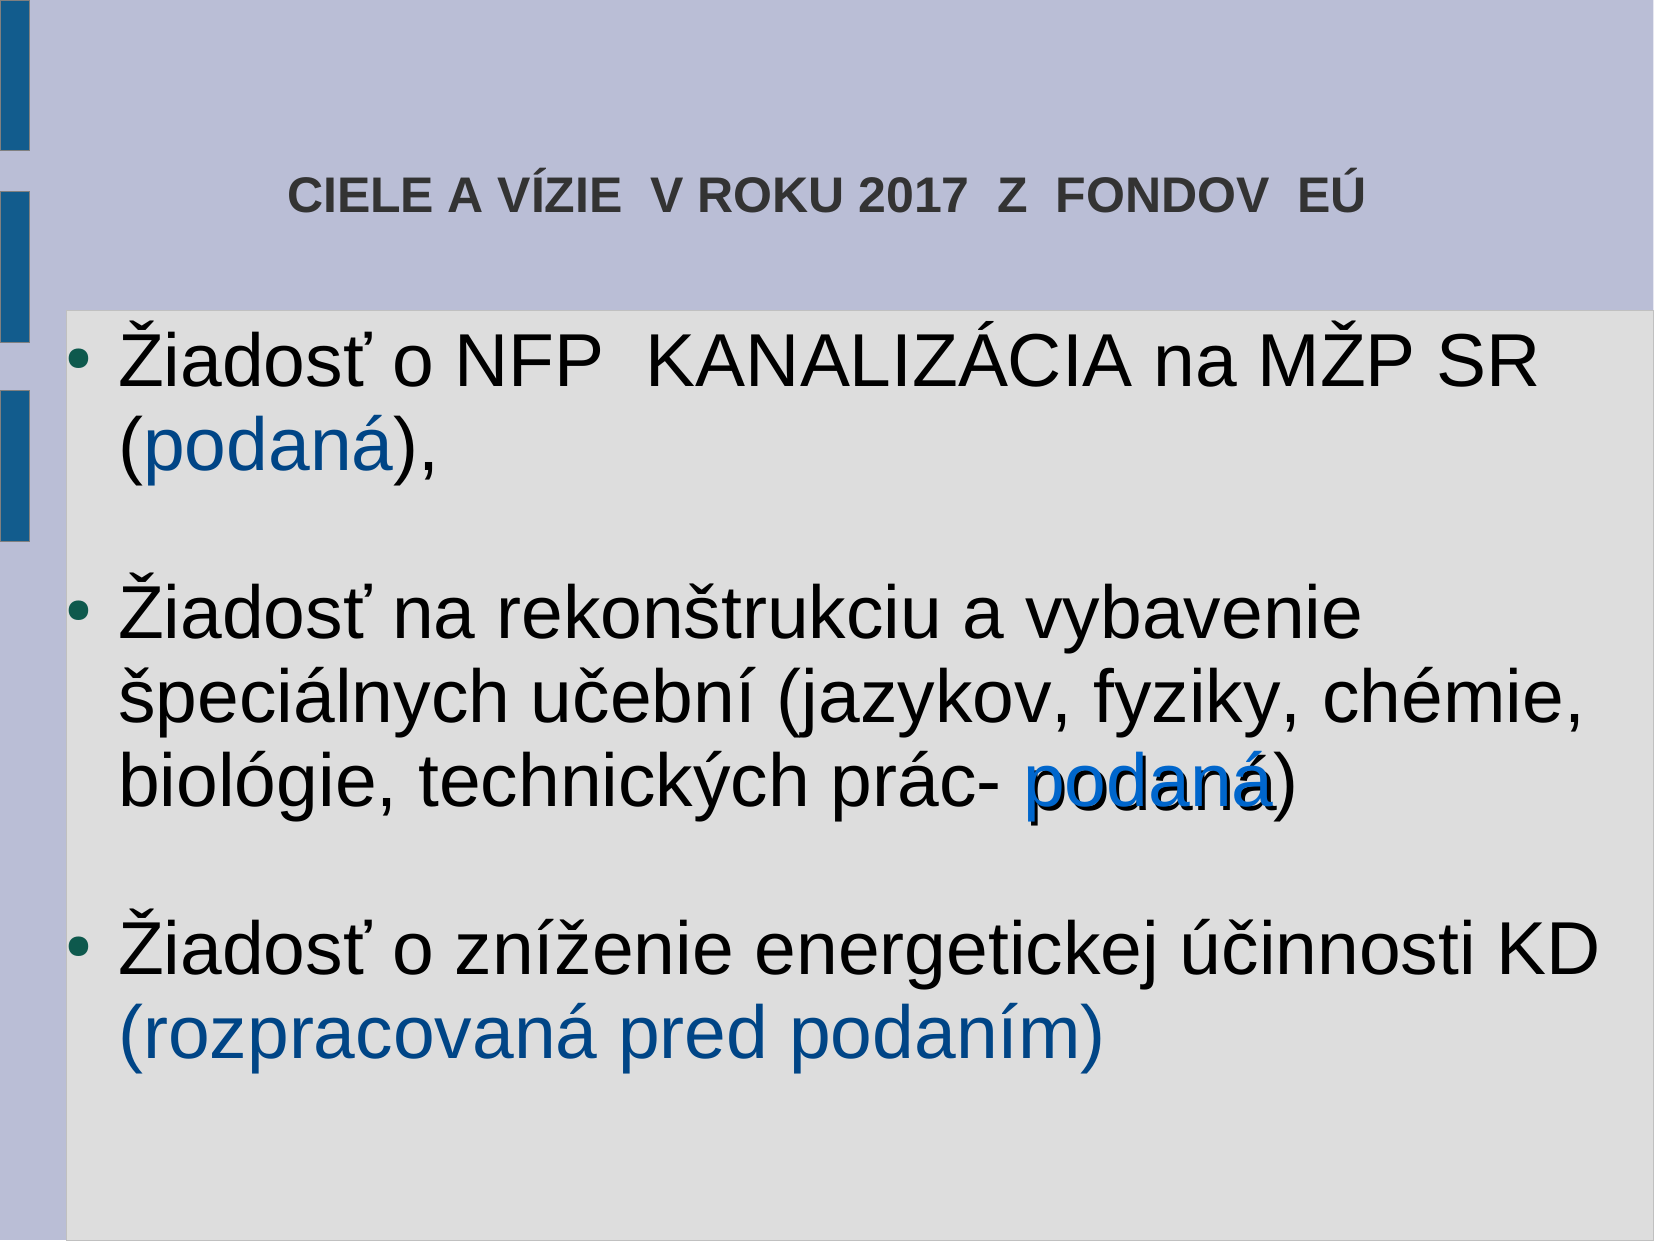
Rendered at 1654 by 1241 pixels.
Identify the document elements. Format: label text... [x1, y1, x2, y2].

list Žiadosť o NFP KANALIZÁCIA na MŽP SR (podaná), Žiadosť na rekonštrukciu a vybavenie špeciálnych učební (jazykov, fyziky, chémie, biológie, technických prác- podaná) Žiadosť o zníženie energetickej účinnosti KD (rozpracovaná pred podaním) [47, 318, 1607, 1215]
title CIELE A VÍZIE V ROKU 2017 Z FONDOV EÚ [121, 91, 1534, 299]
